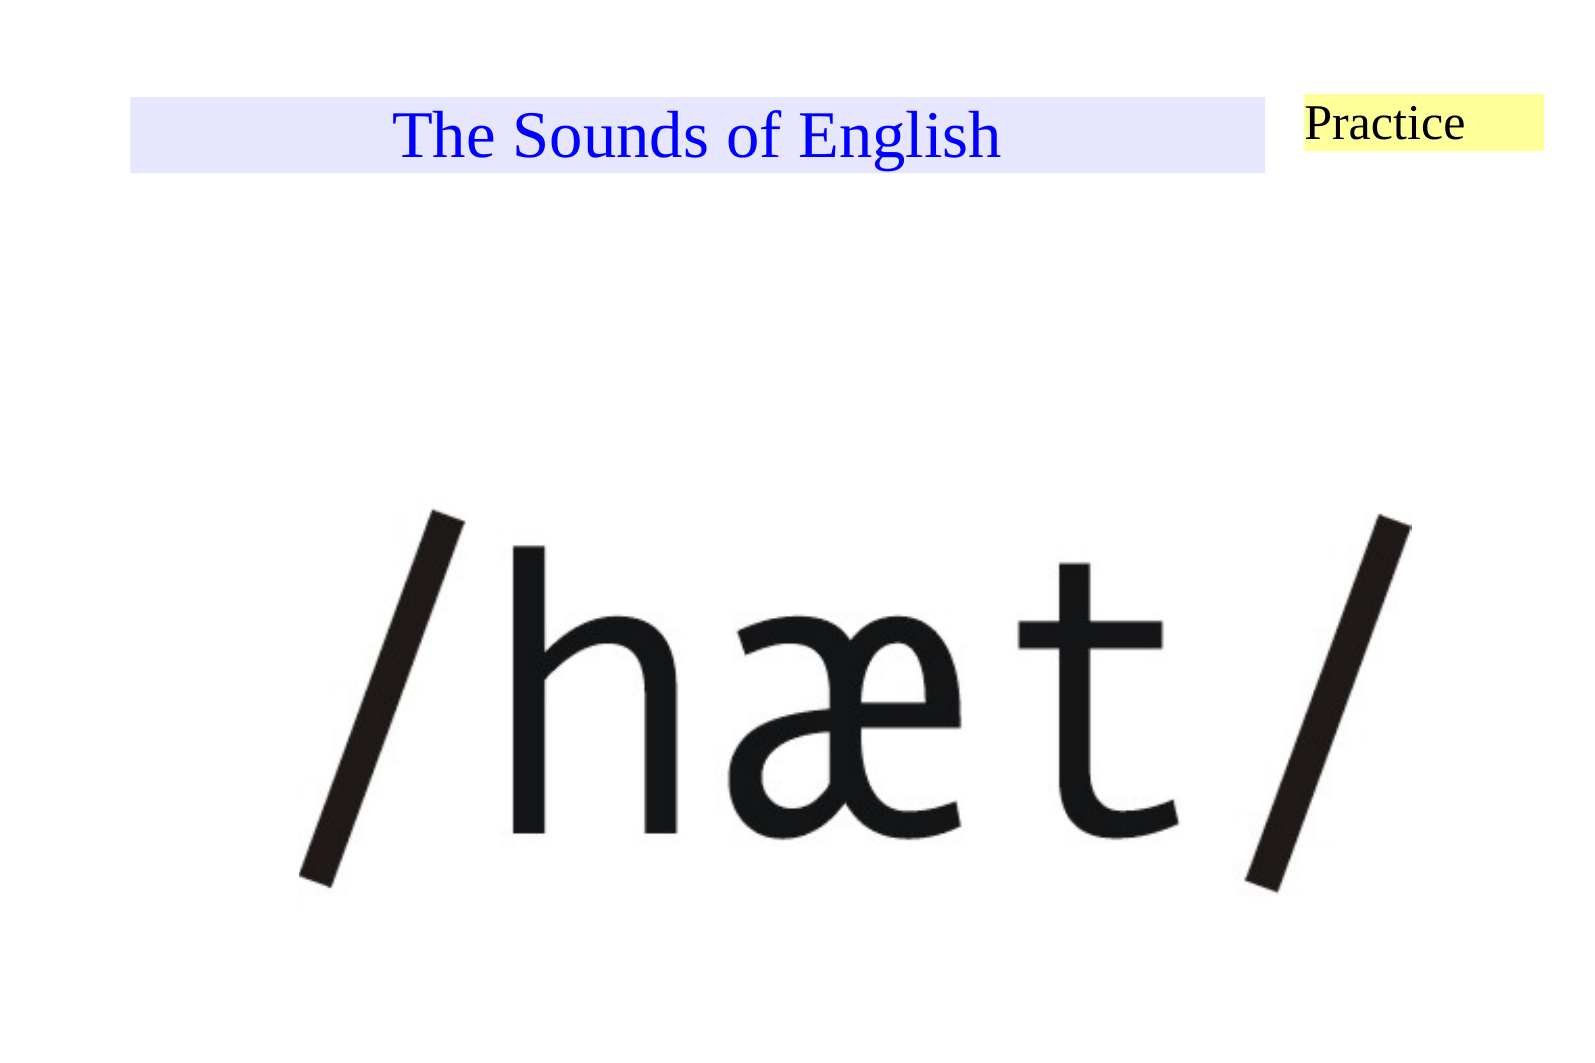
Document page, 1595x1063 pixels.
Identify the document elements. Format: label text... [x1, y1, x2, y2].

text_box Practice [1304, 94, 1544, 152]
picture [299, 446, 1412, 955]
text_box The Sounds of English [130, 97, 1266, 174]
